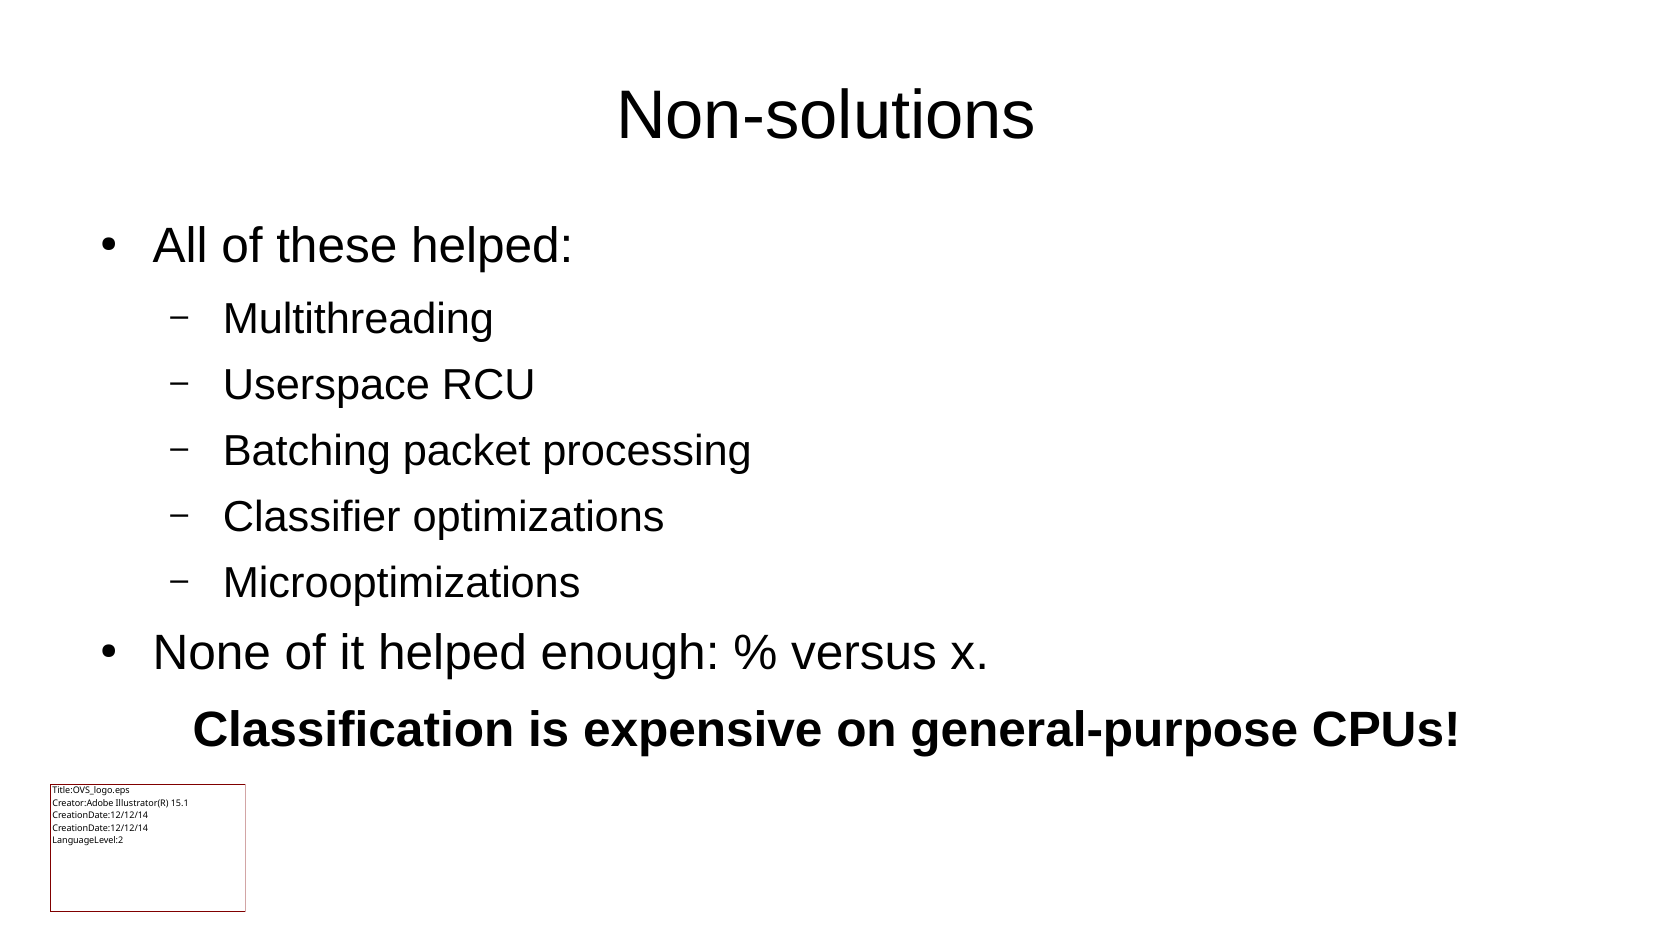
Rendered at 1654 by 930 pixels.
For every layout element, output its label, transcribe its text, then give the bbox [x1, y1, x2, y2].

title Non-solutions [82, 36, 1571, 193]
list All of these helped: Multithreading Userspace RCU Batching packet processing Classifier optimizations Microoptimizations None of it helped enough: % versus x. Classification is expensive on general-purpose CPUs! [82, 217, 1571, 757]
